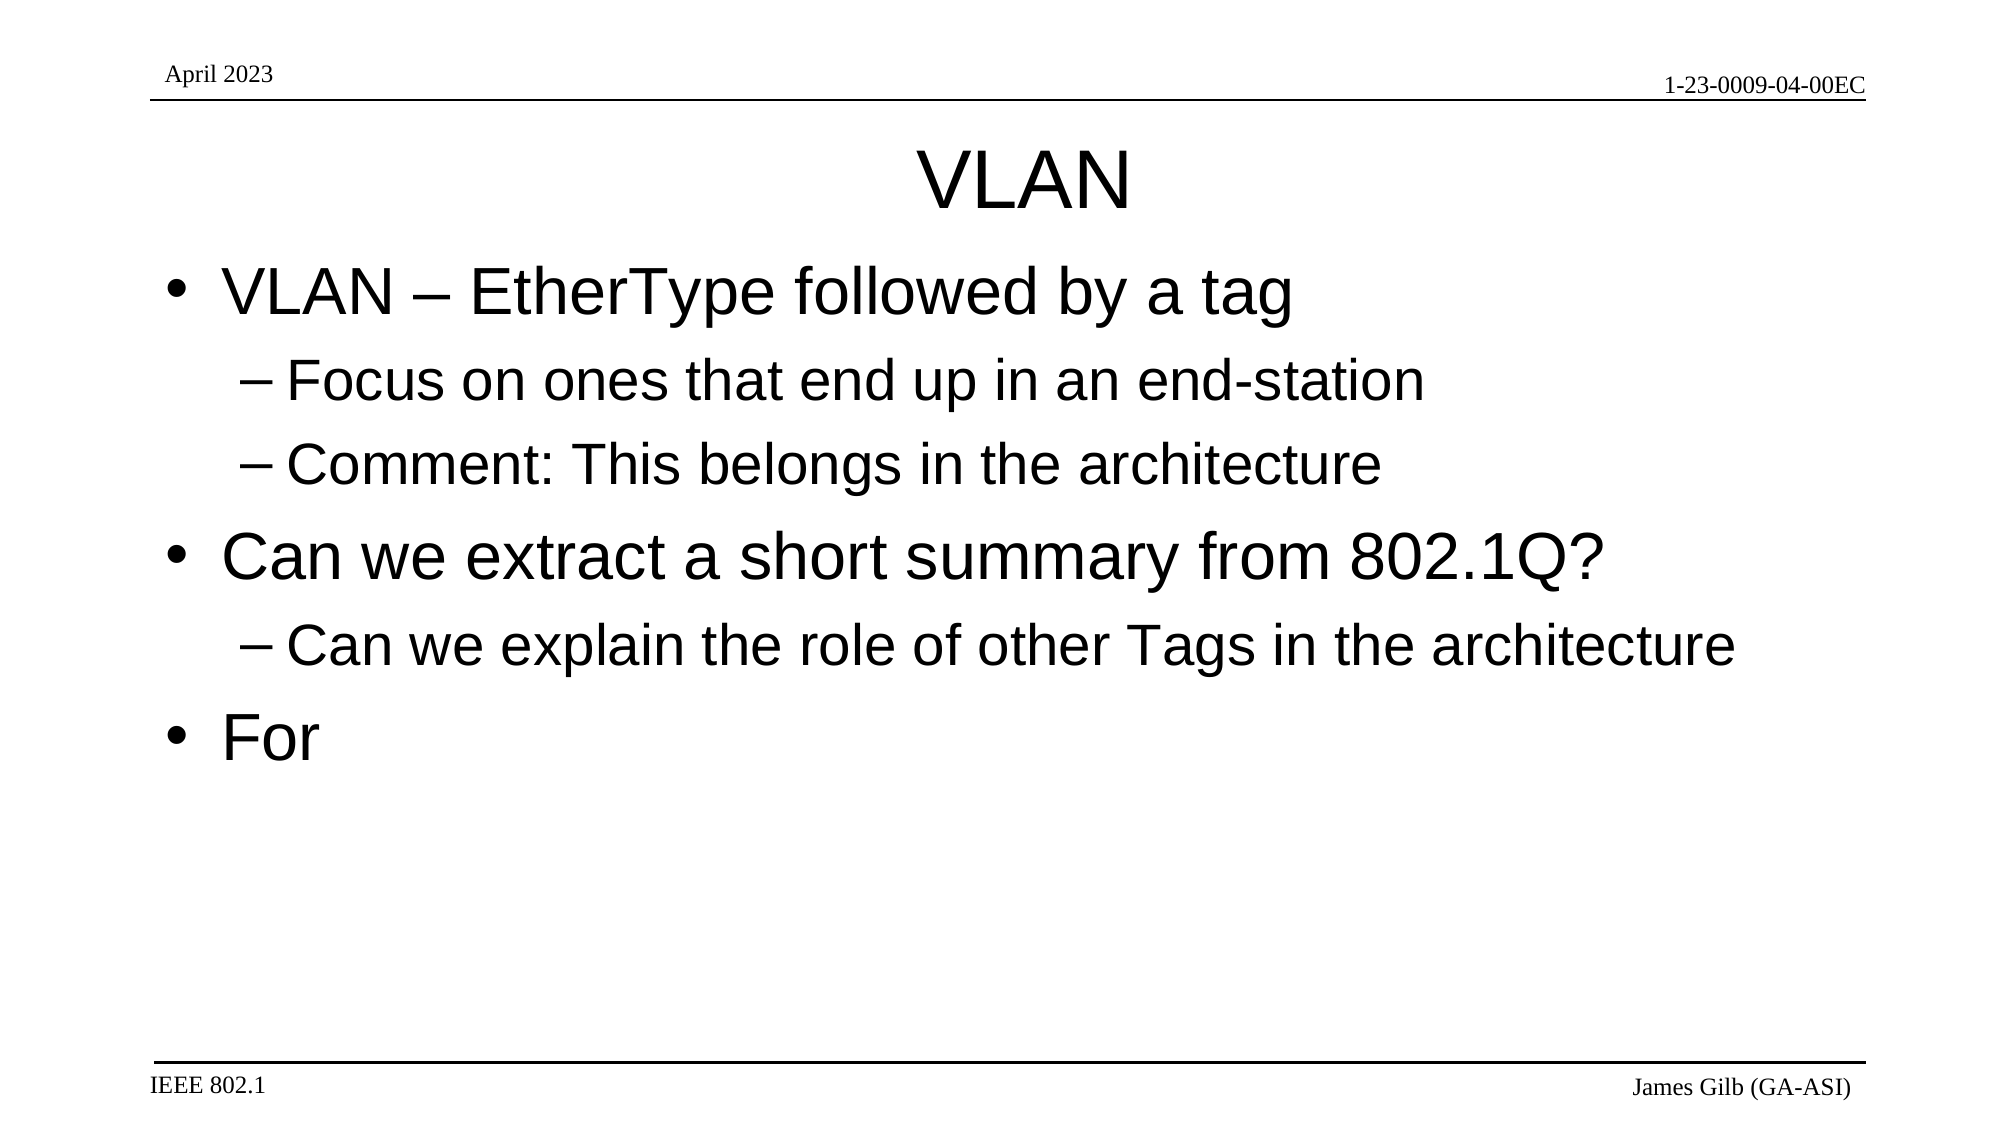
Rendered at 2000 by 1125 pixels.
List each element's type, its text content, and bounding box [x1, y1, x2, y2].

list VLAN – EtherType followed by a tag Focus on ones that end up in an end-station Comment: This belongs in the architecture Can we extract a short summary from 802.1Q? Can we explain the role of other Tags in the architecture For [149, 239, 1900, 1051]
title VLAN [149, 112, 1900, 238]
